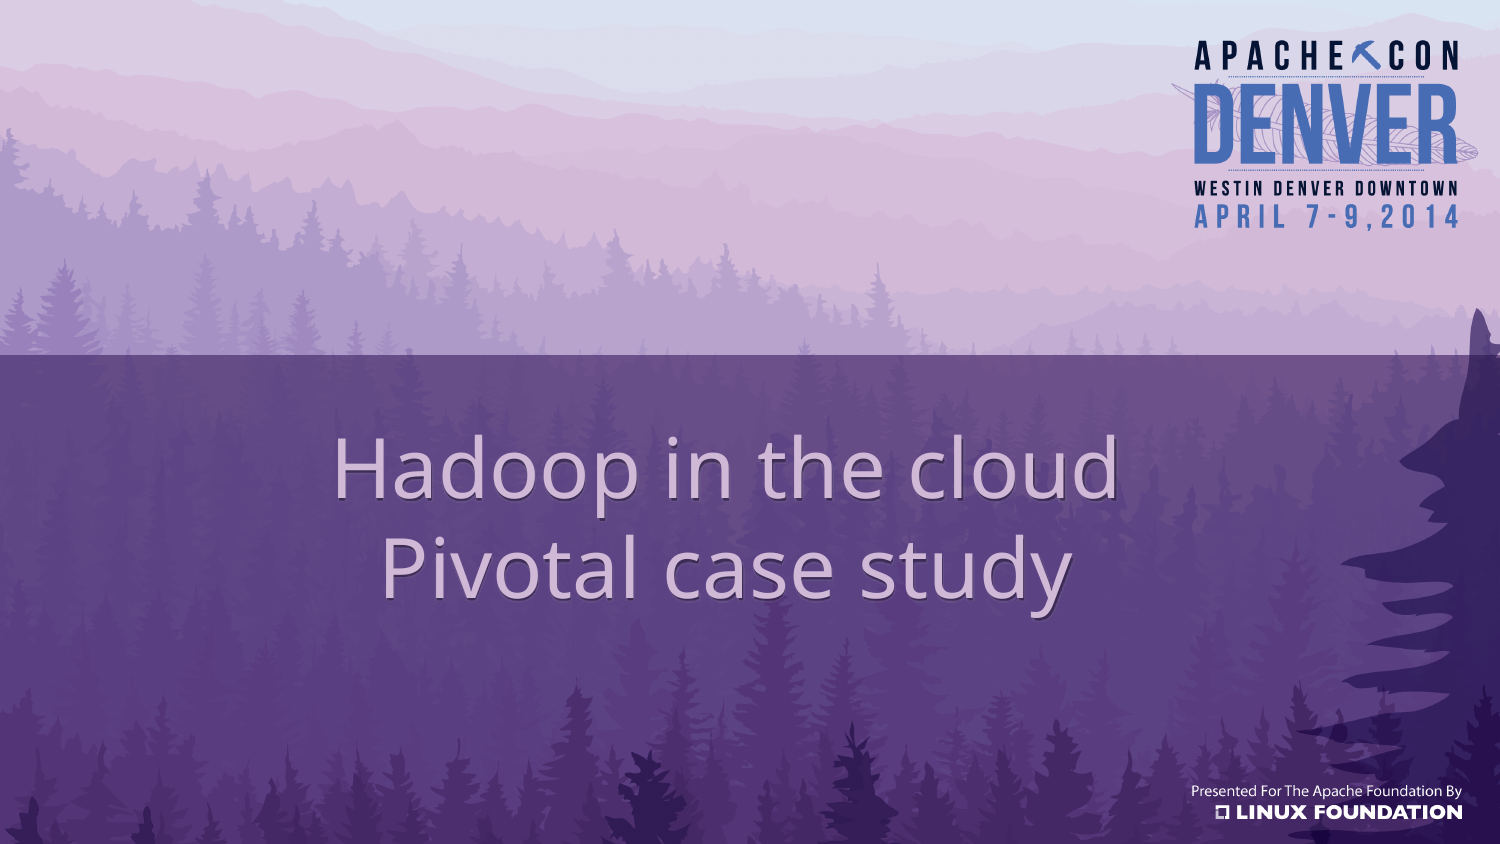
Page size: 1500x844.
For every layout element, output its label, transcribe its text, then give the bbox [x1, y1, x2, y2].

title Hadoop in the cloud Pivotal case study [315, 407, 1186, 589]
picture [0, 0, 1500, 844]
